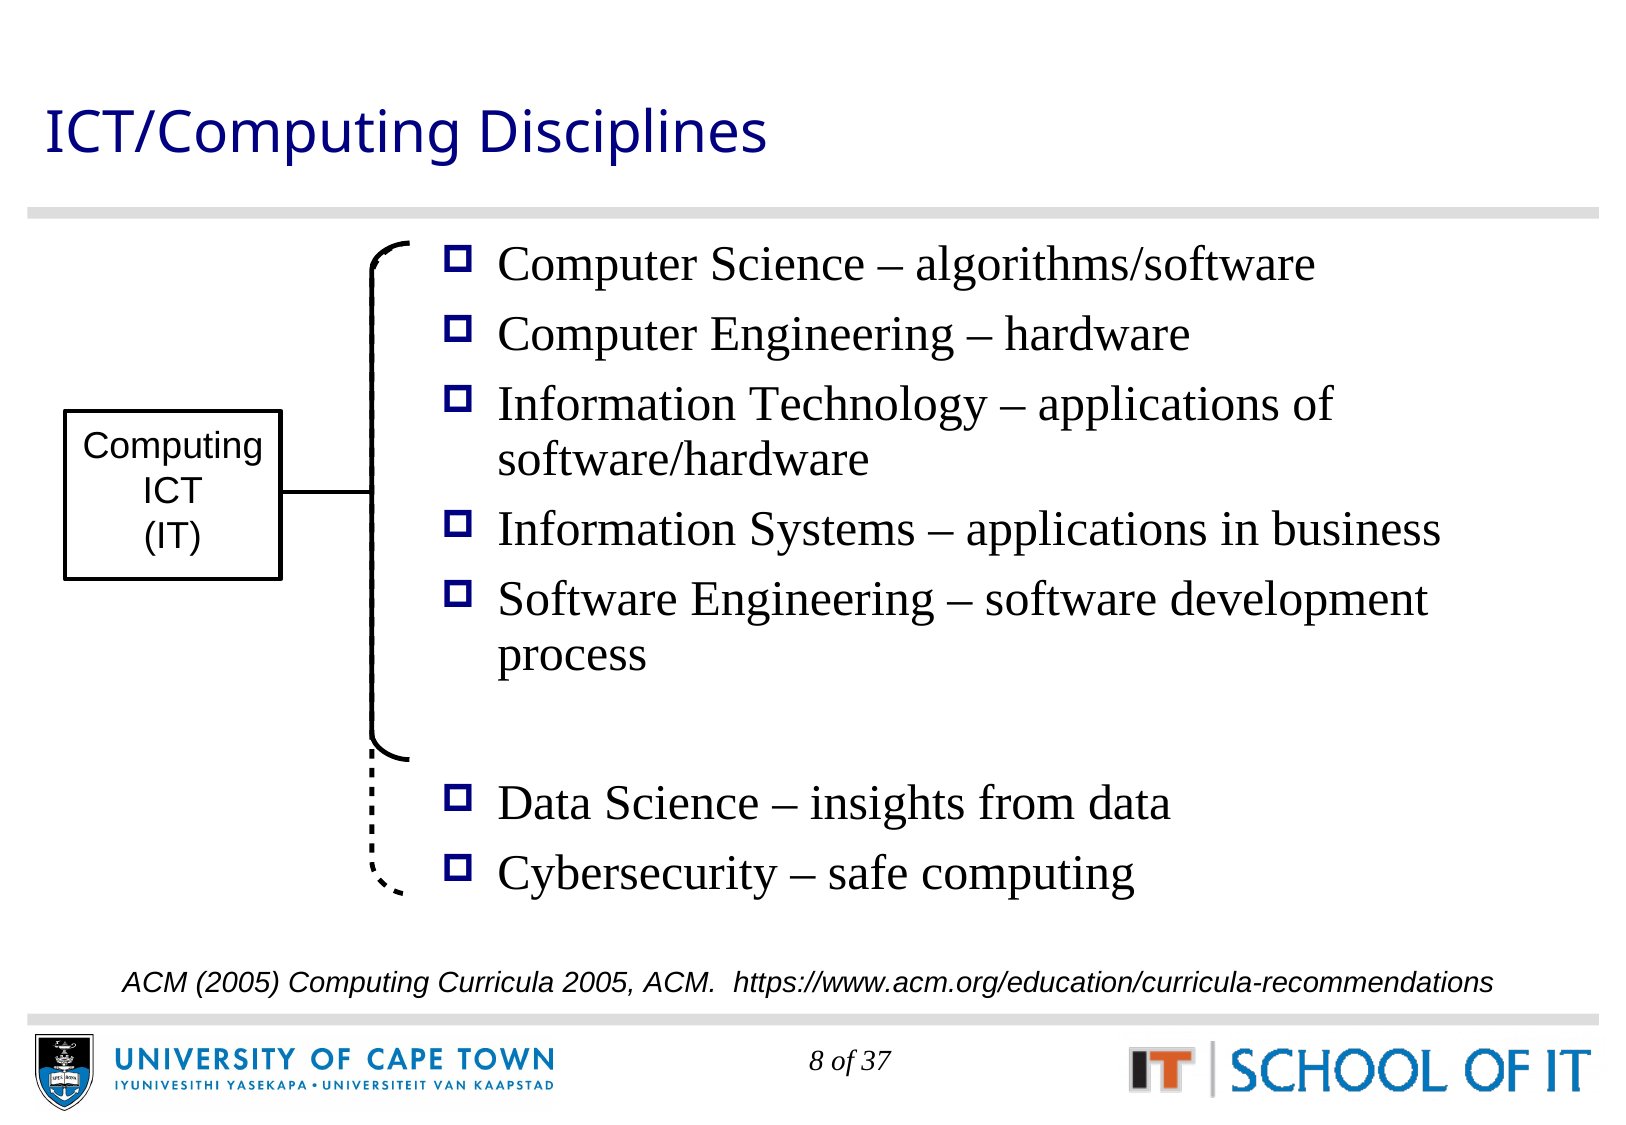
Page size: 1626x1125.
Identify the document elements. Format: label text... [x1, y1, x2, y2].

list Computer Science – algorithms/software Computer Engineering – hardware Information Technology – applications of software/hardware Information Systems – applications in business Software Engineering – software development process Data Science – insights from data Cybersecurity – safe computing [441, 236, 1579, 998]
text_box Computing ICT (IT) [65, 410, 281, 580]
picture [1118, 1030, 1606, 1109]
text_box ACM (2005) Computing Curricula 2005, ACM. https://www.acm.org/education/curricula-recommendations [59, 956, 1560, 1007]
picture [35, 1034, 553, 1111]
title ICT/Computing Disciplines [45, 66, 1583, 194]
